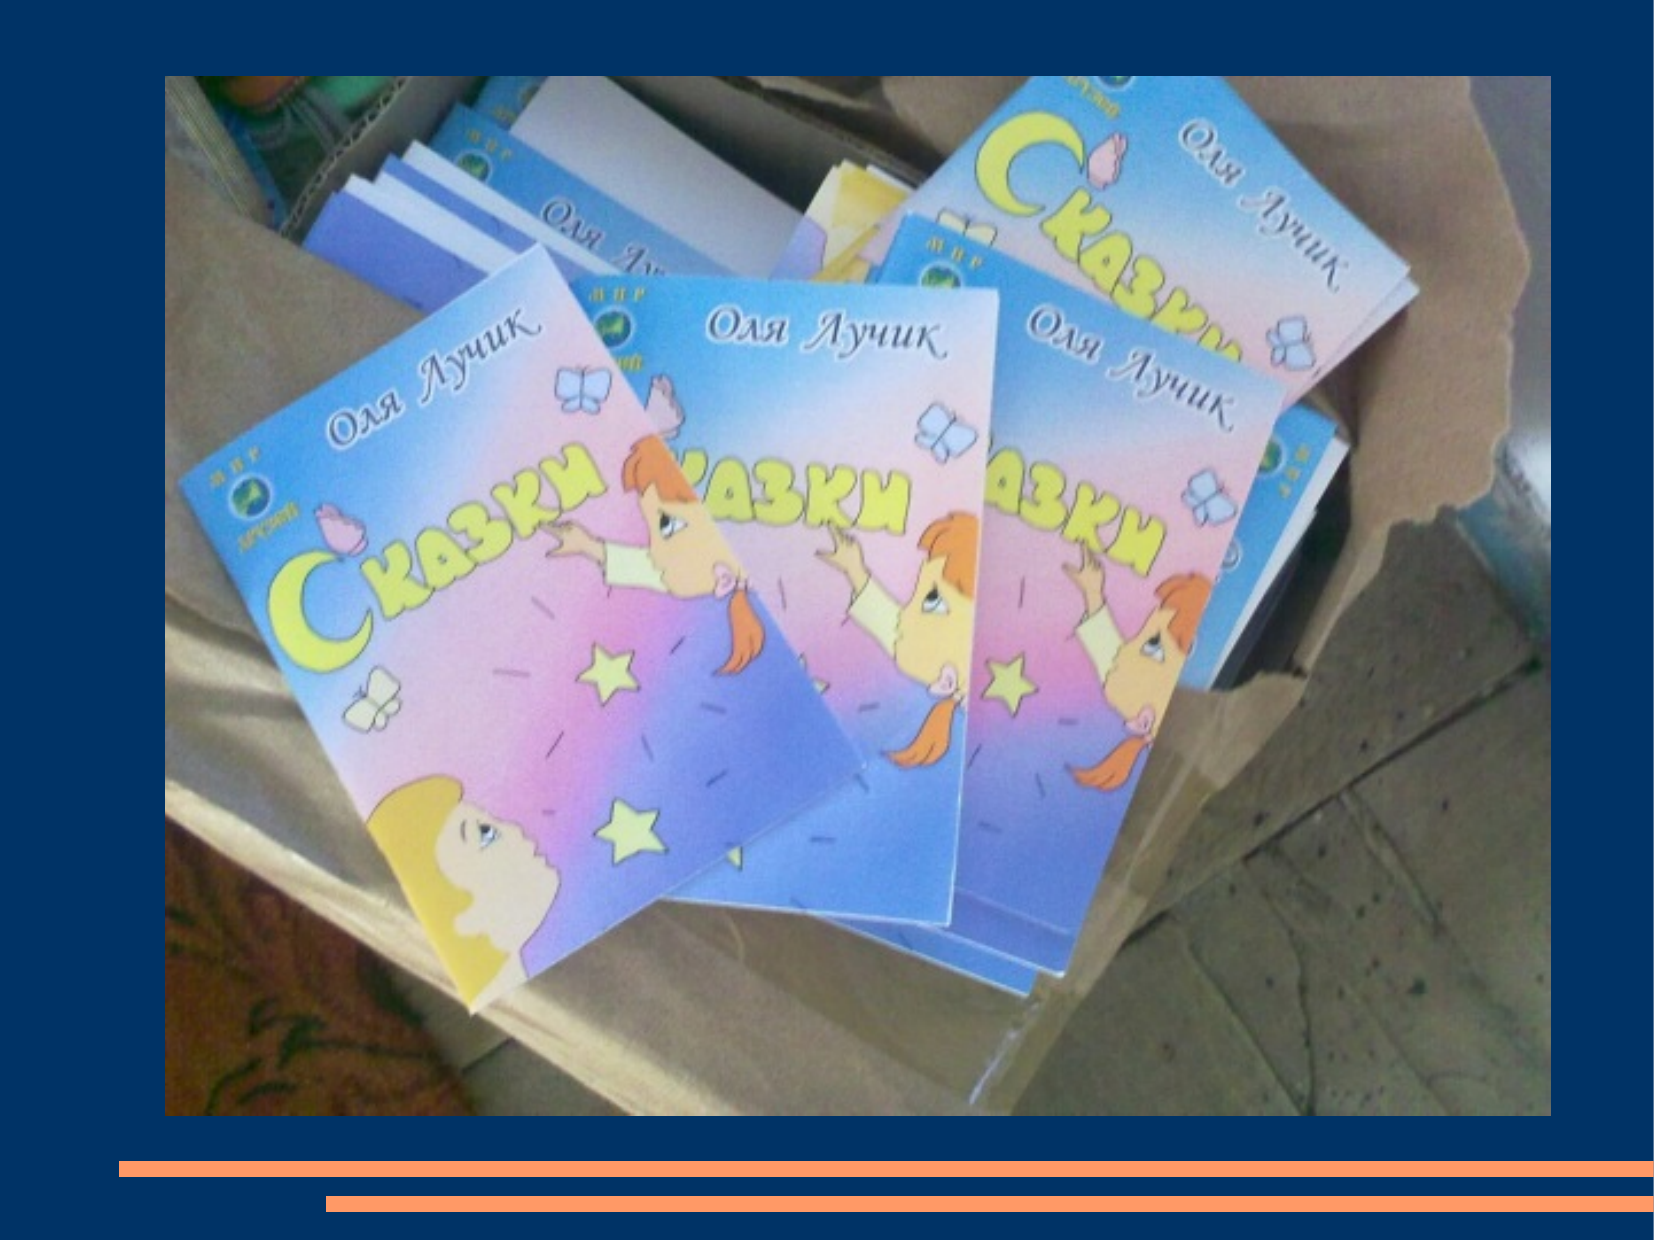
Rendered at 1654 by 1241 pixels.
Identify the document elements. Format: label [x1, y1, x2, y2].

picture [165, 76, 1551, 1116]
